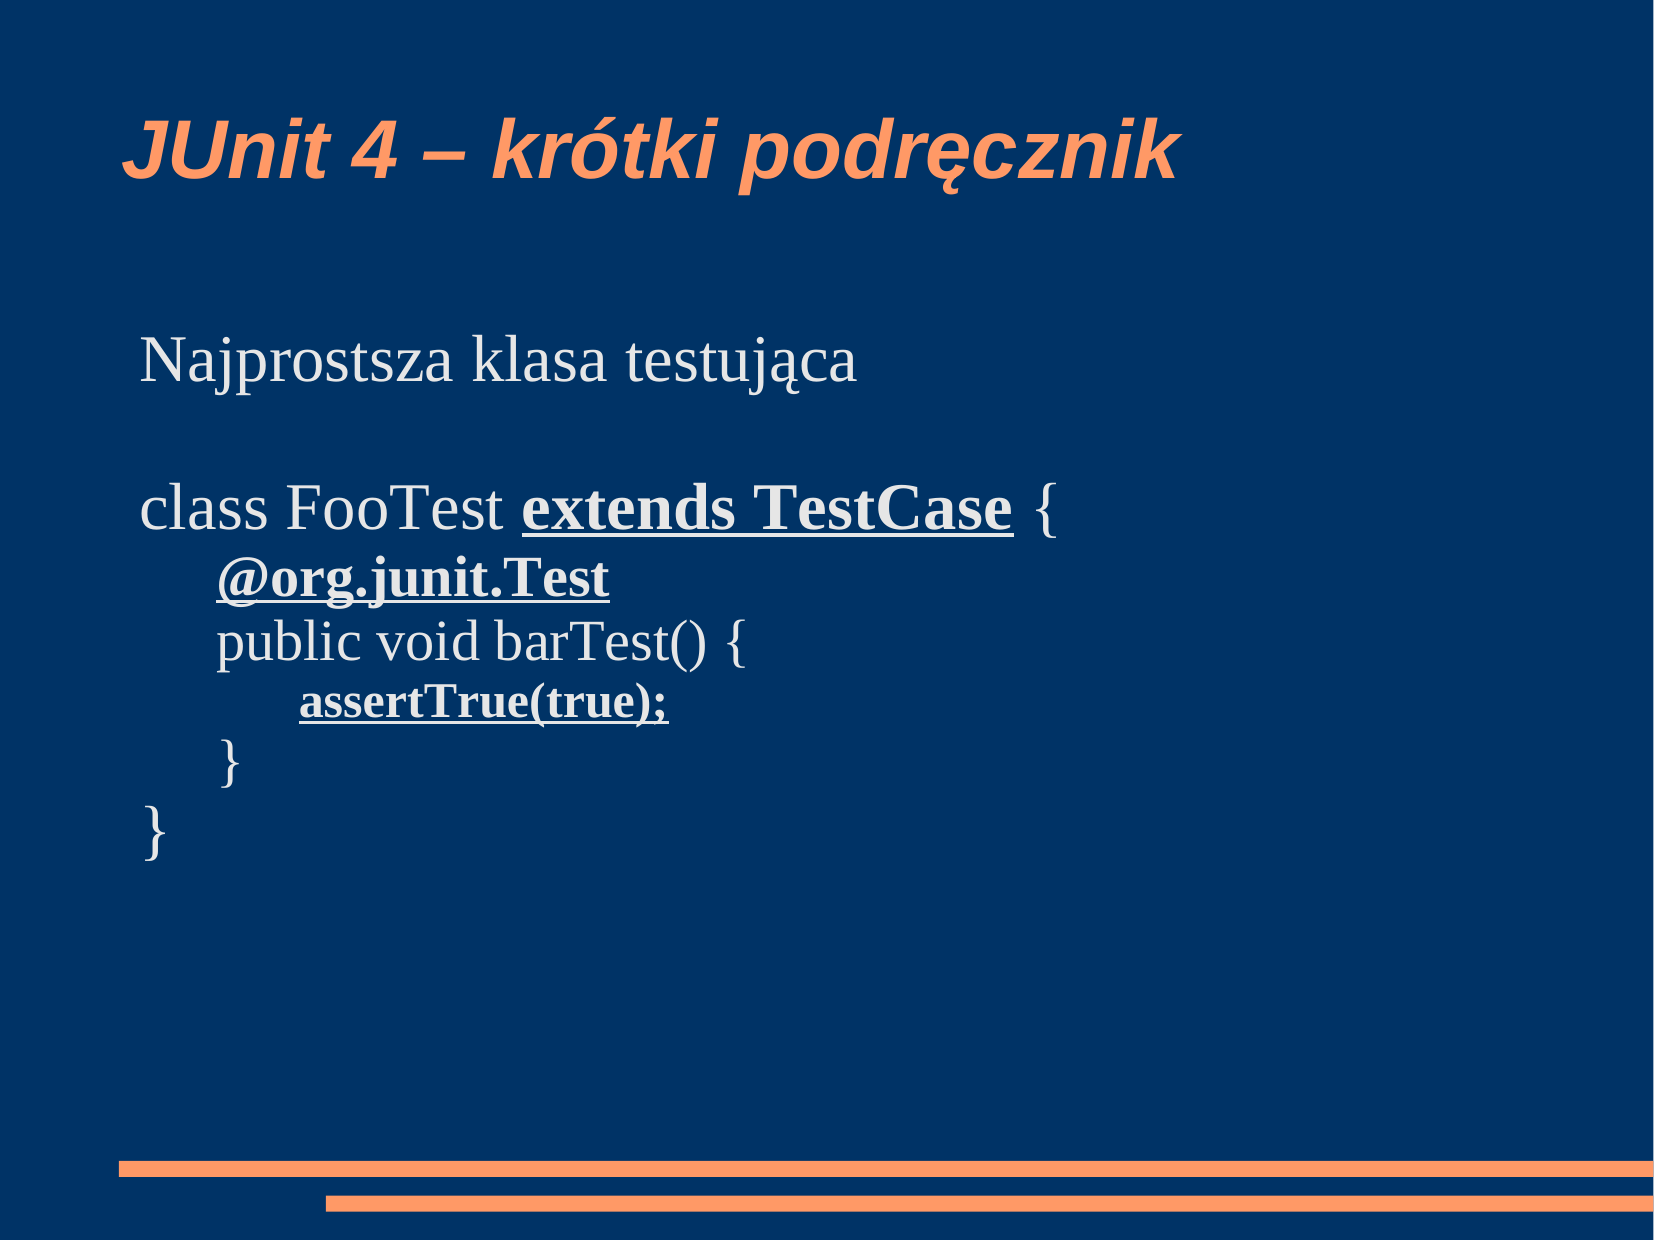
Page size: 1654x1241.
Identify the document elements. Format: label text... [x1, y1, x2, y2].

list Najprostsza klasa testująca class FooTest extends TestCase { @org.junit.Test public void barTest() { assertTrue(true); } } [121, 322, 1561, 1118]
title JUnit 4 – krótki podręcznik [121, 53, 1534, 247]
